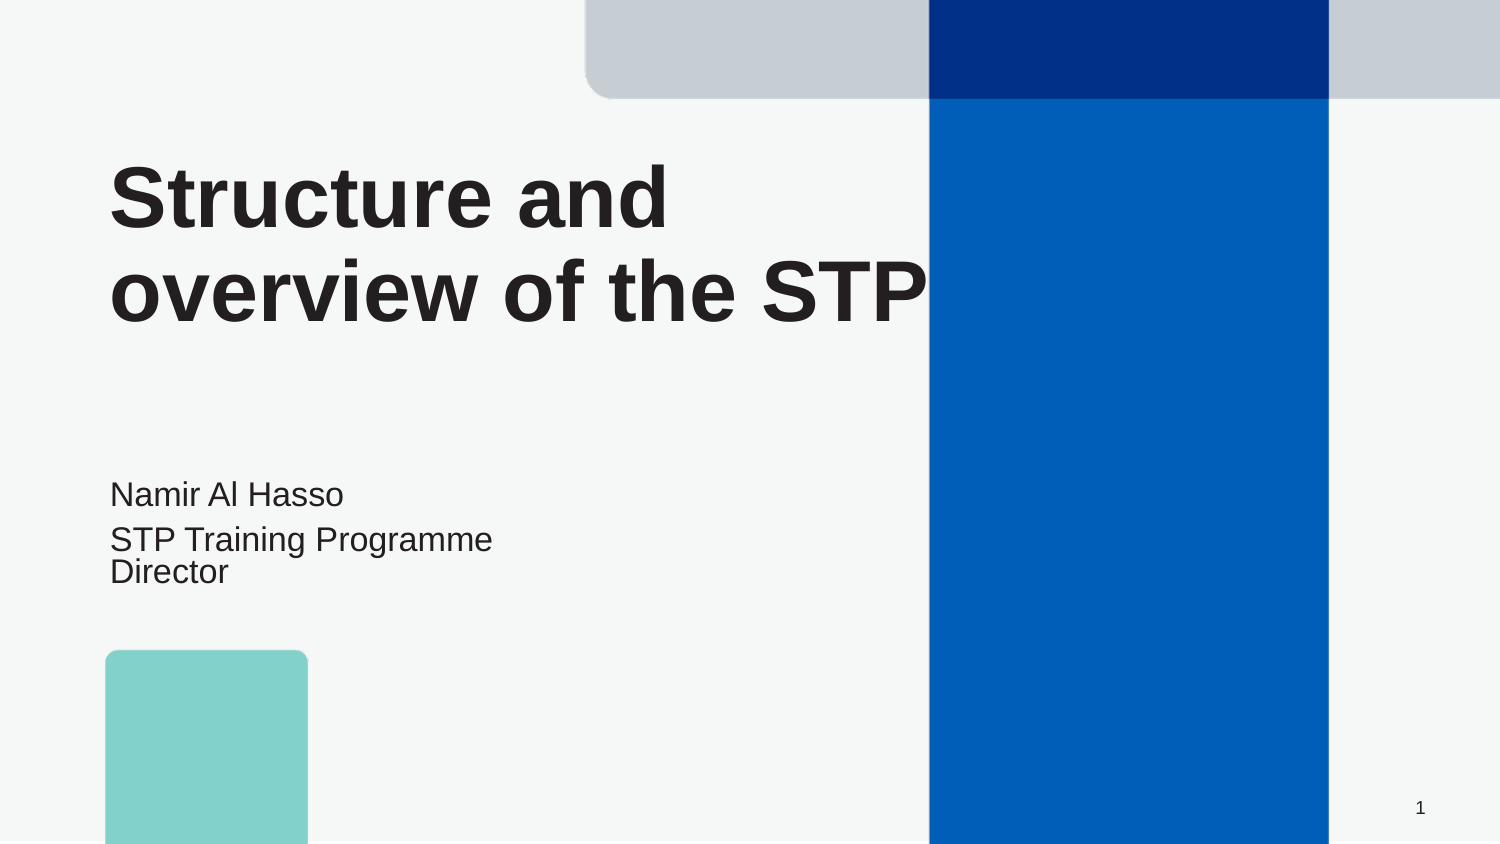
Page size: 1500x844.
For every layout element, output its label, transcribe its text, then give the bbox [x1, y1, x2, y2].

list Namir Al Hasso STP Training Programme Director [109, 522, 851, 634]
list Structure and overview of the STP [109, 153, 929, 347]
